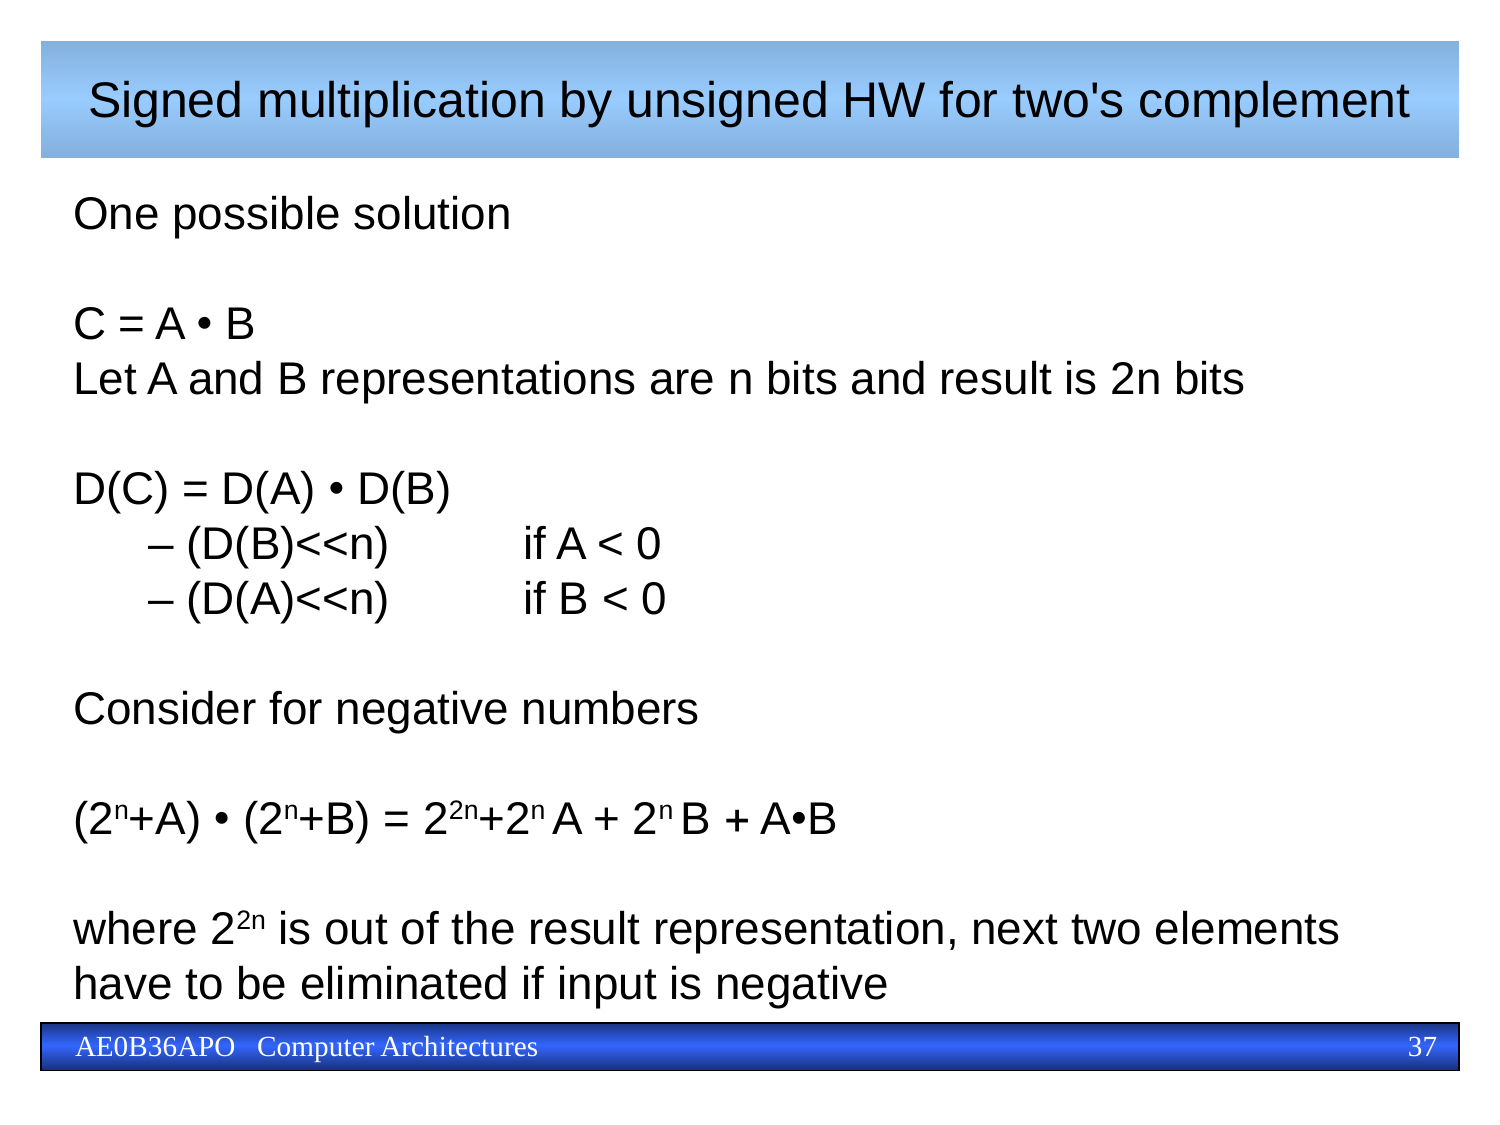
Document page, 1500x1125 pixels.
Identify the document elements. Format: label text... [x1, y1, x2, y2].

title Signed multiplication by unsigned HW for two's complement [41, 41, 1459, 158]
text_box One possible solution C = A • B Let A and B representations are n bits and result is 2n bits D(C) = D(A) • D(B) – (D(B)<<n) if A < 0 – (D(A)<<n) if B < 0 Consider for negative numbers (2n+A) • (2n+B) = 22n+2n A + 2n B + A•B where 22n is out of the result representation, next two elements have to be eliminated if input is negative [58, 176, 1400, 1017]
